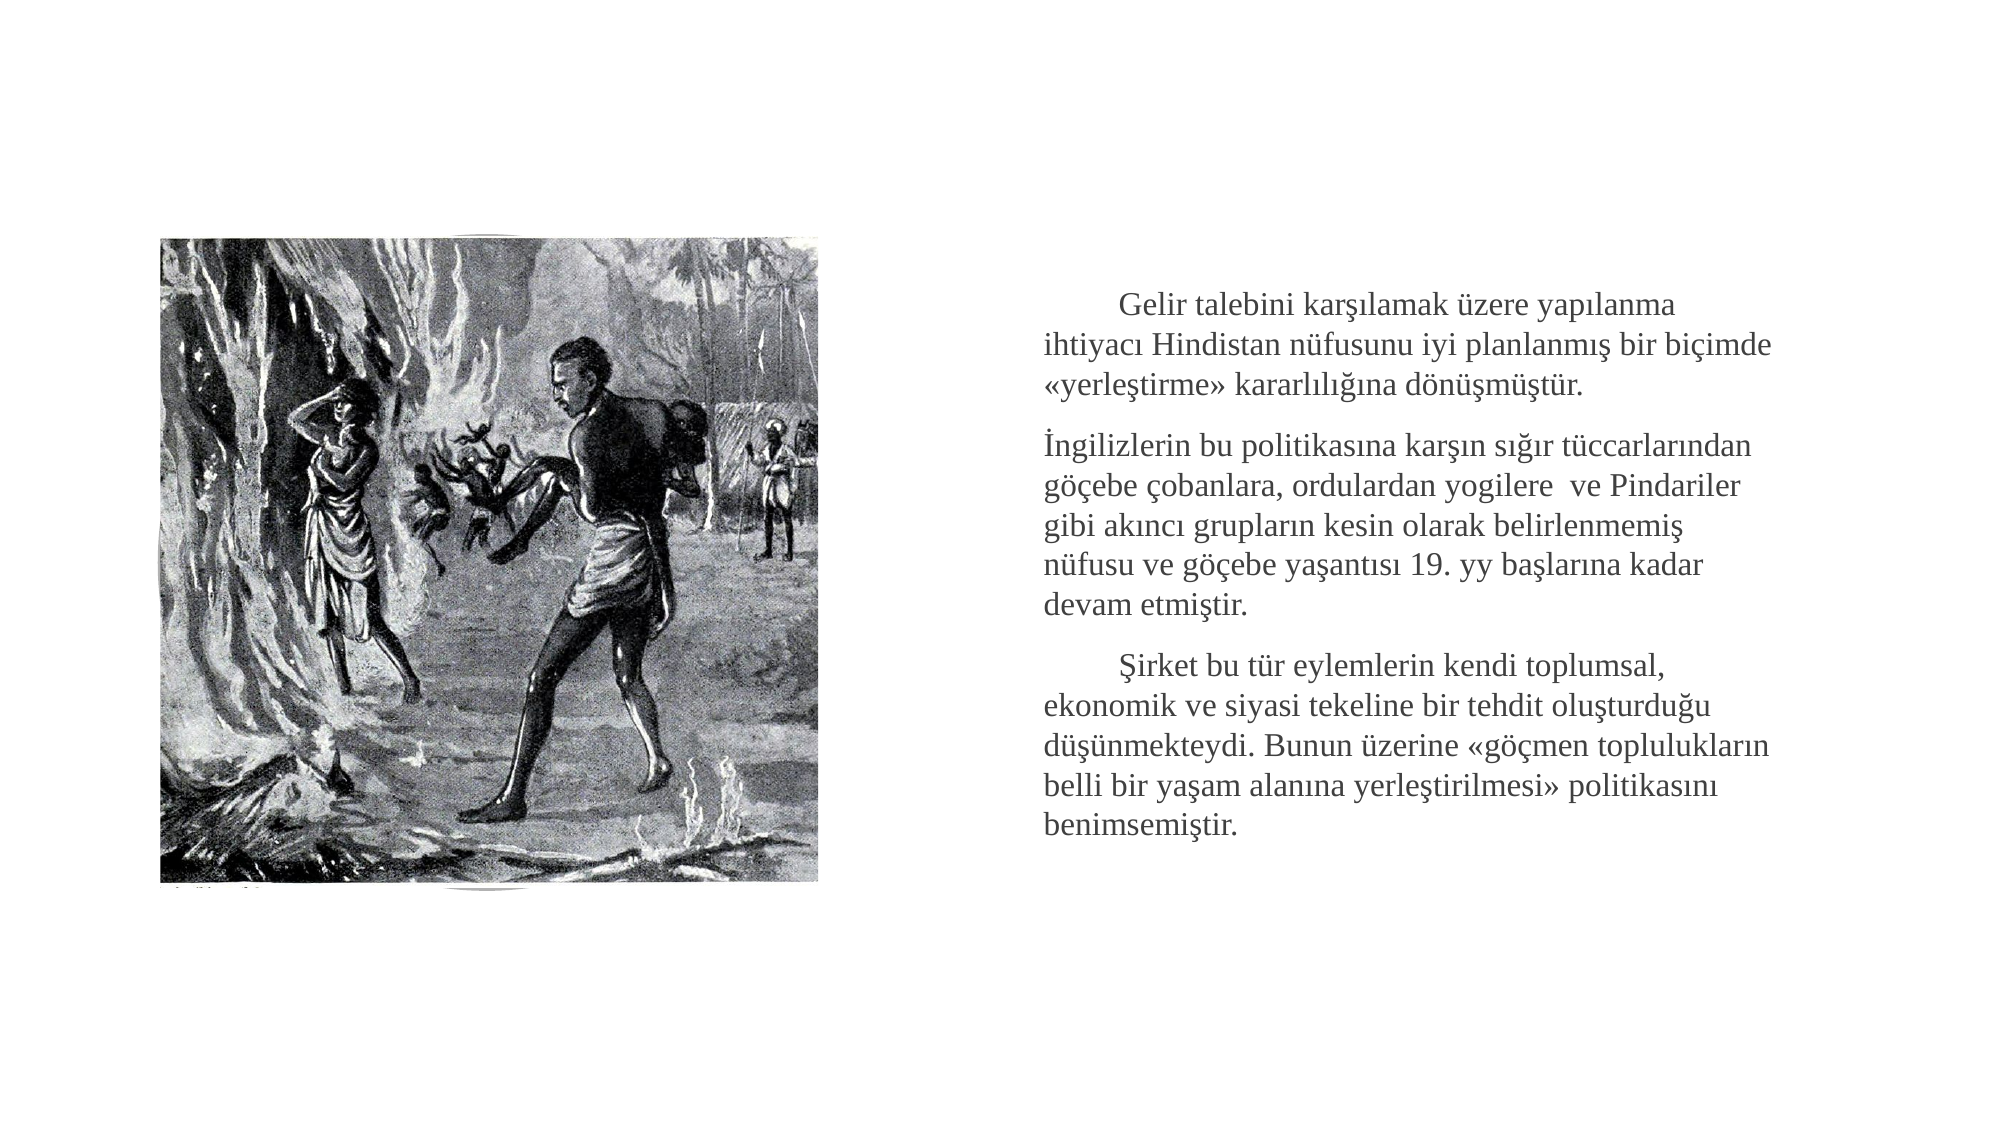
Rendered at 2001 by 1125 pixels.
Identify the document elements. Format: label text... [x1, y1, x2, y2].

text_box [949, 158, 1868, 968]
picture [160, 236, 819, 888]
list Gelir talebini karşılamak üzere yapılanma ihtiyacı Hindistan nüfusunu iyi planlanmış bir biçimde «yerleştirme» kararlılığına dönüşmüştür. İngilizlerin bu politikasına karşın sığır tüccarlarından göçebe çobanlara, ordulardan yogilere ve Pindariler gibi akıncı grupların kesin olarak belirlenmemiş nüfusu ve göçebe yaşantısı 19. yy başlarına kadar devam etmiştir. Şirket bu tür eylemlerin kendi toplumsal, ekonomik ve siyasi tekeline bir tehdit oluşturduğu düşünmekteydi. Bunun üzerine «göçmen toplulukların belli bir yaşam alanına yerleştirilmesi» politikasını benimsemiştir. [1026, 236, 1791, 889]
